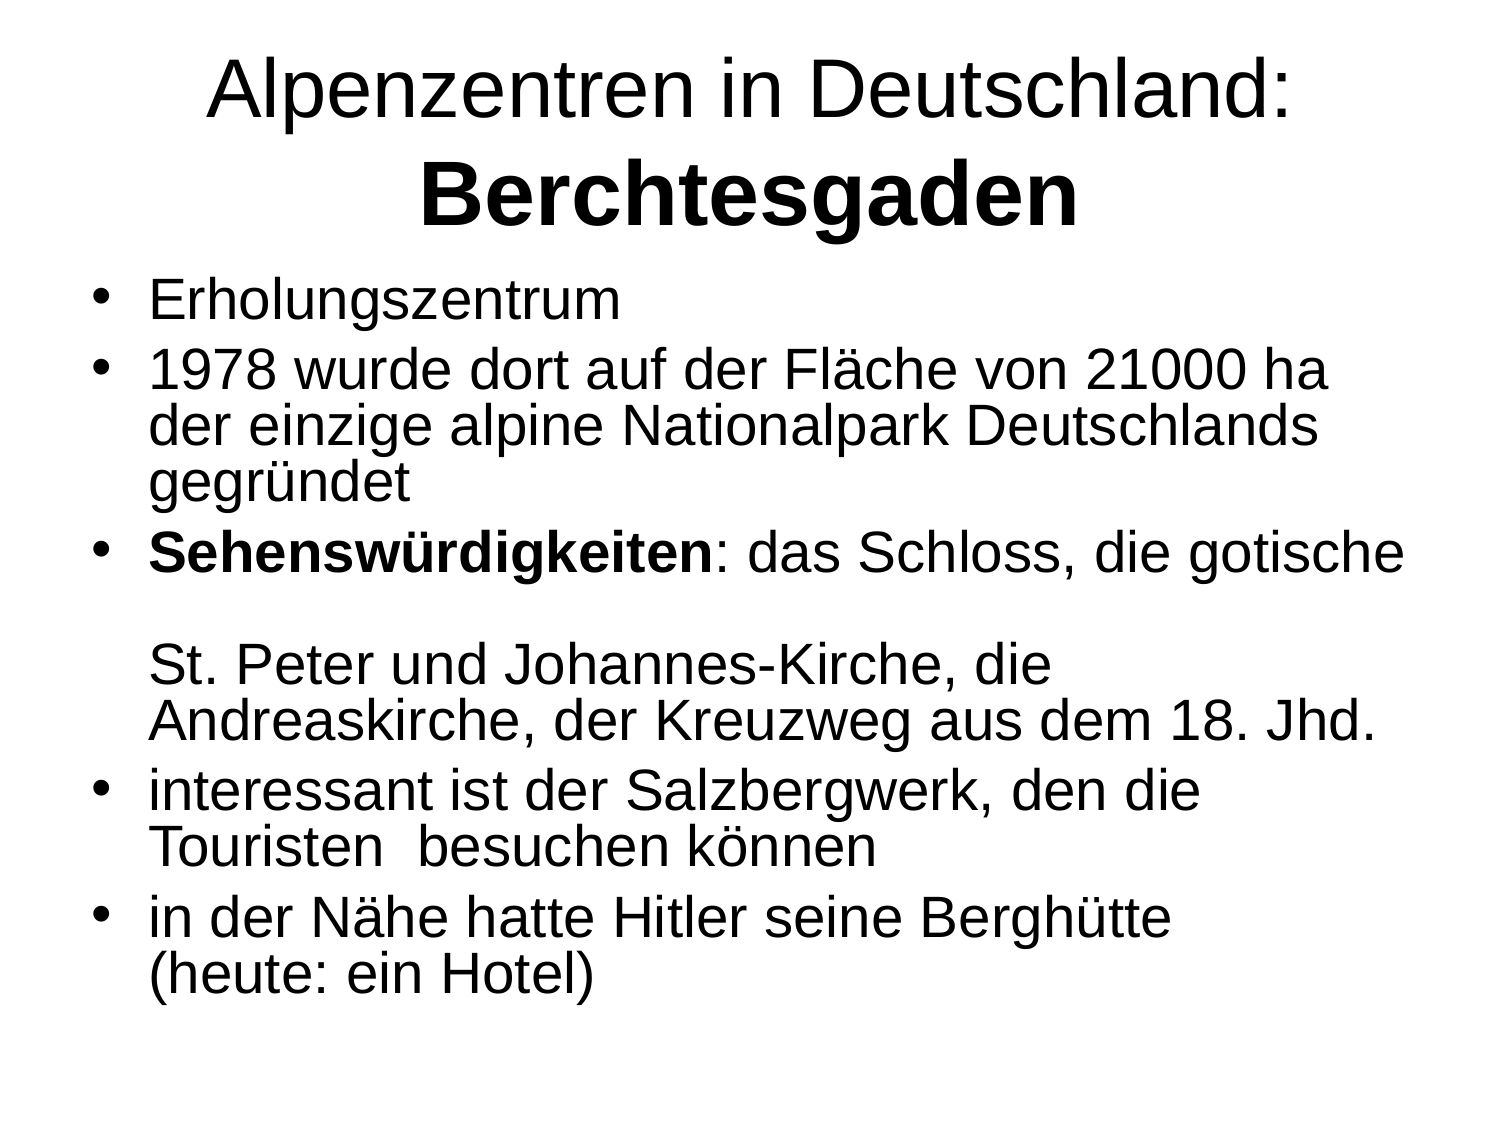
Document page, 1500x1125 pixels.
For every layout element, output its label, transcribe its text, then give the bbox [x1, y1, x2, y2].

list Erholungszentrum 1978 wurde dort auf der Fläche von 21000 ha der einzige alpine Nationalpark Deutschlands gegründet Sehenswürdigkeiten: das Schloss, die gotische St. Peter und Johannes-Kirche, die Andreaskirche, der Kreuzweg aus dem 18. Jhd. interessant ist der Salzbergwerk, den die Touristen besuchen können in der Nähe hatte Hitler seine Berghütte (heute: ein Hotel) [76, 267, 1427, 1013]
title Alpenzentren in Deutschland: Berchtesgaden [75, 26, 1426, 252]
